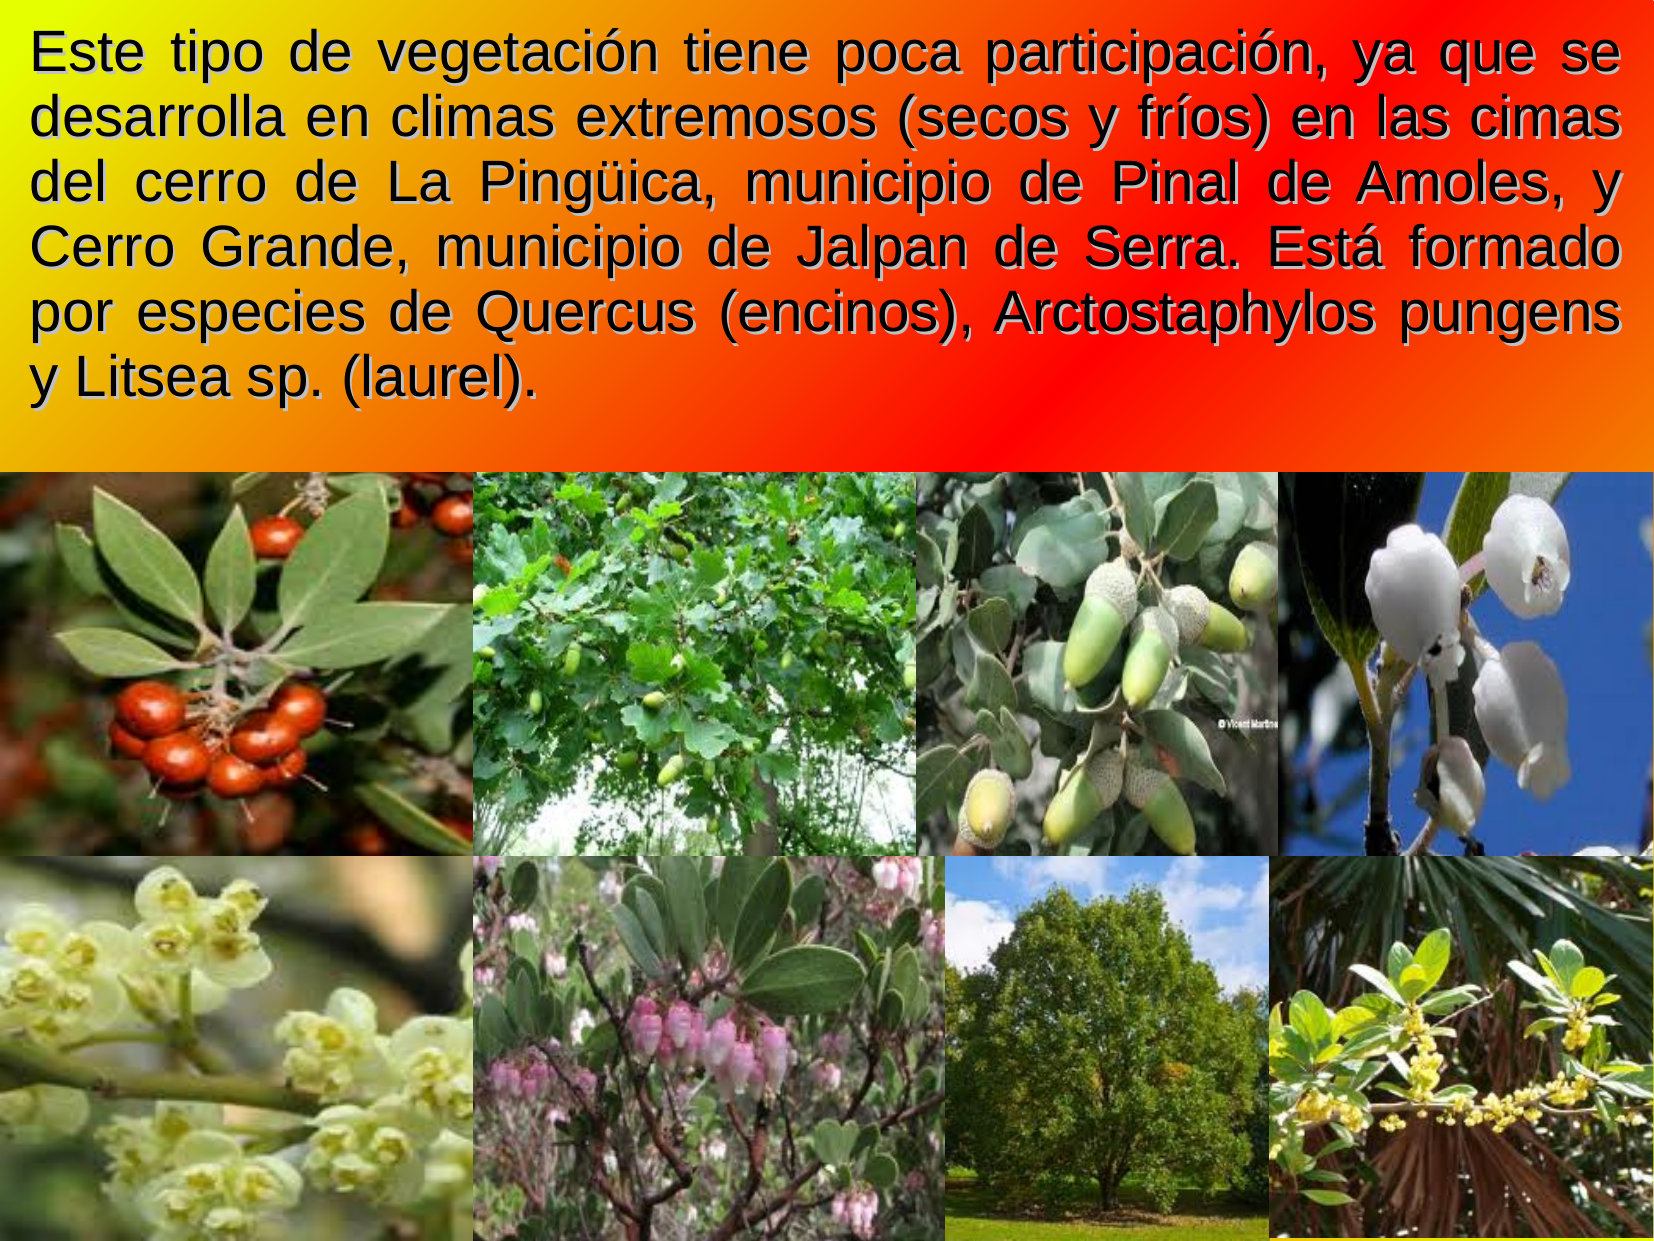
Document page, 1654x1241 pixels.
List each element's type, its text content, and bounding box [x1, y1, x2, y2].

picture [0, 472, 1654, 1241]
subtitle Este tipo de vegetación tiene poca participación, ya que se desarrolla en climas extremosos (secos y fríos) en las cimas del cerro de La Pingüica, municipio de Pinal de Amoles, y Cerro Grande, municipio de Jalpan de Serra. Está formado por especies de Quercus (encinos), Arctostaphylos pungens y Litsea sp. (laurel). [29, 0, 1625, 472]
